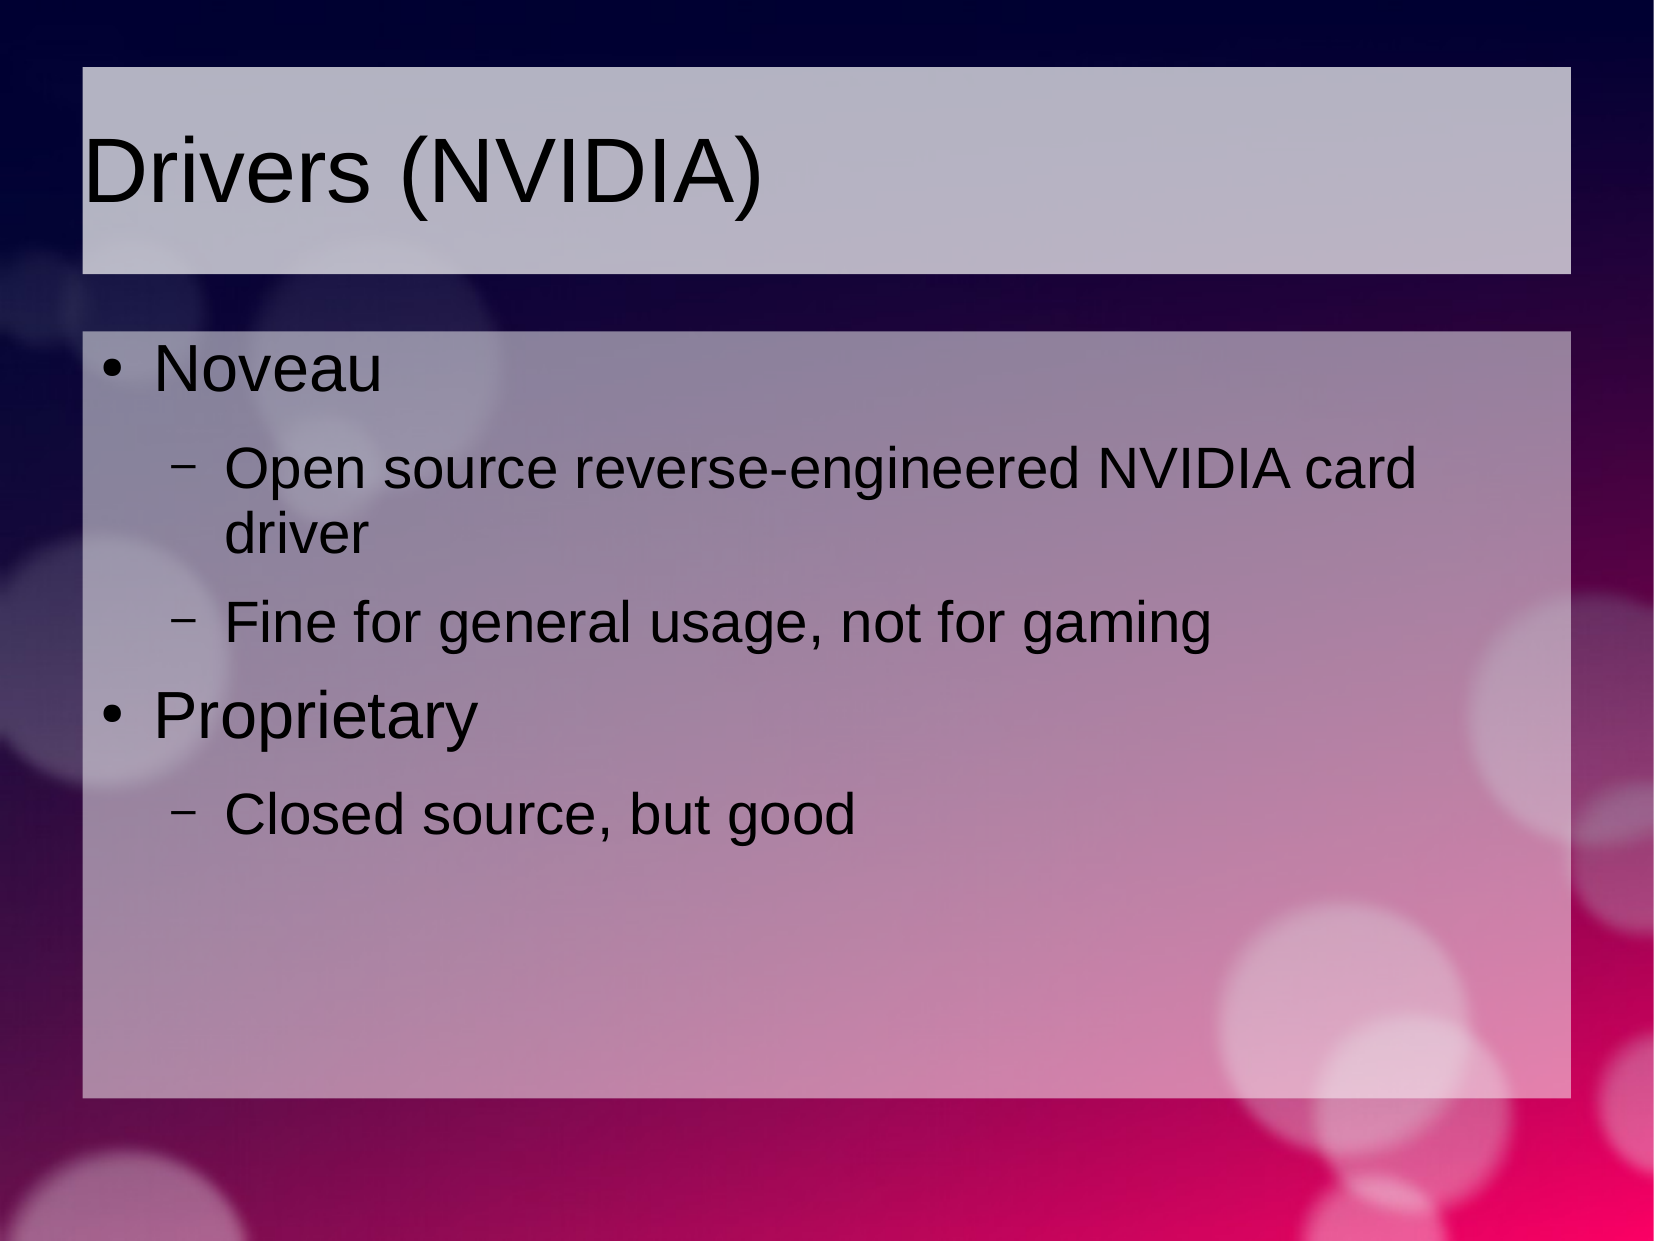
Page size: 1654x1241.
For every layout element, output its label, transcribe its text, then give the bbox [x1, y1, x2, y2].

title Drivers (NVIDIA) [82, 67, 1571, 275]
list Noveau Open source reverse-engineered NVIDIA card driver Fine for general usage, not for gaming Proprietary Closed source, but good [82, 331, 1571, 1099]
picture [0, 0, 1654, 1241]
